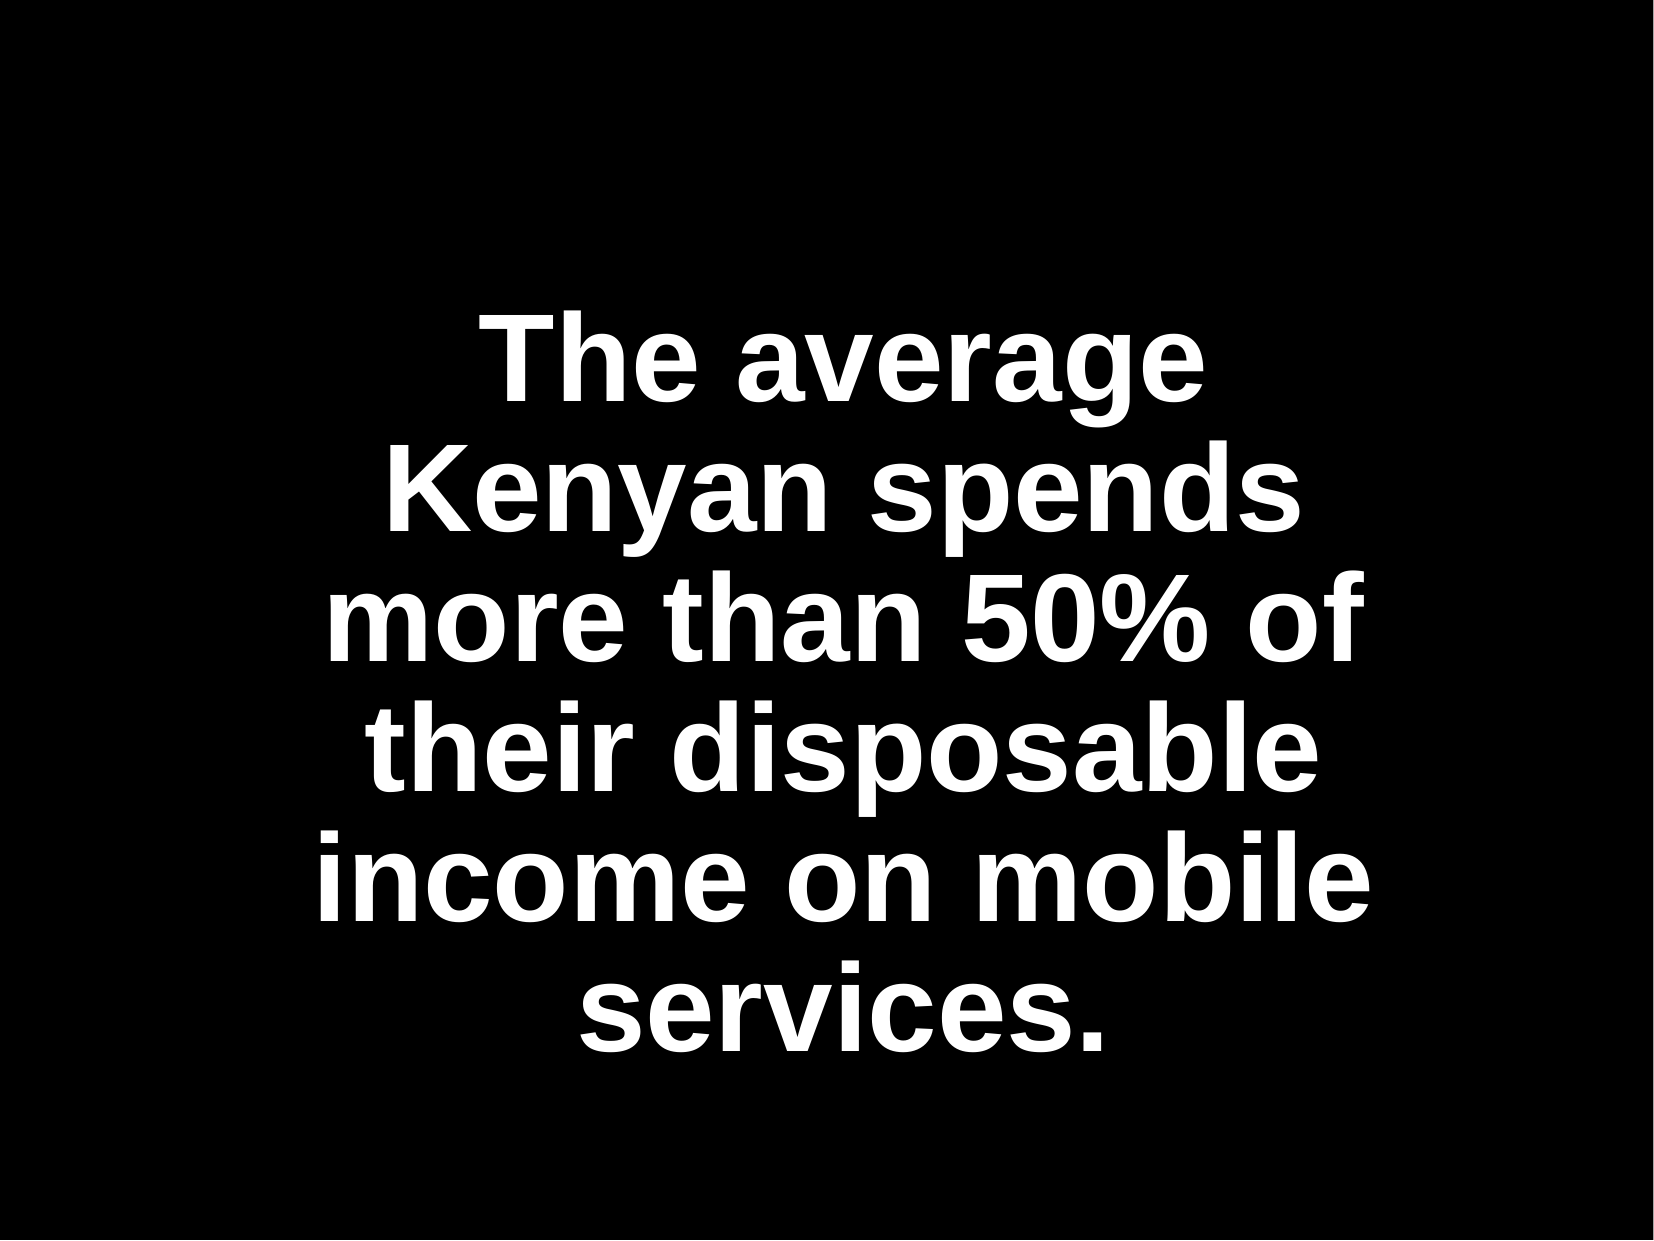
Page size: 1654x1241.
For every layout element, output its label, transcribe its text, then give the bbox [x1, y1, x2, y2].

text_box The average Kenyan spends more than 50% of their disposable income on mobile services. [224, 149, 1463, 863]
